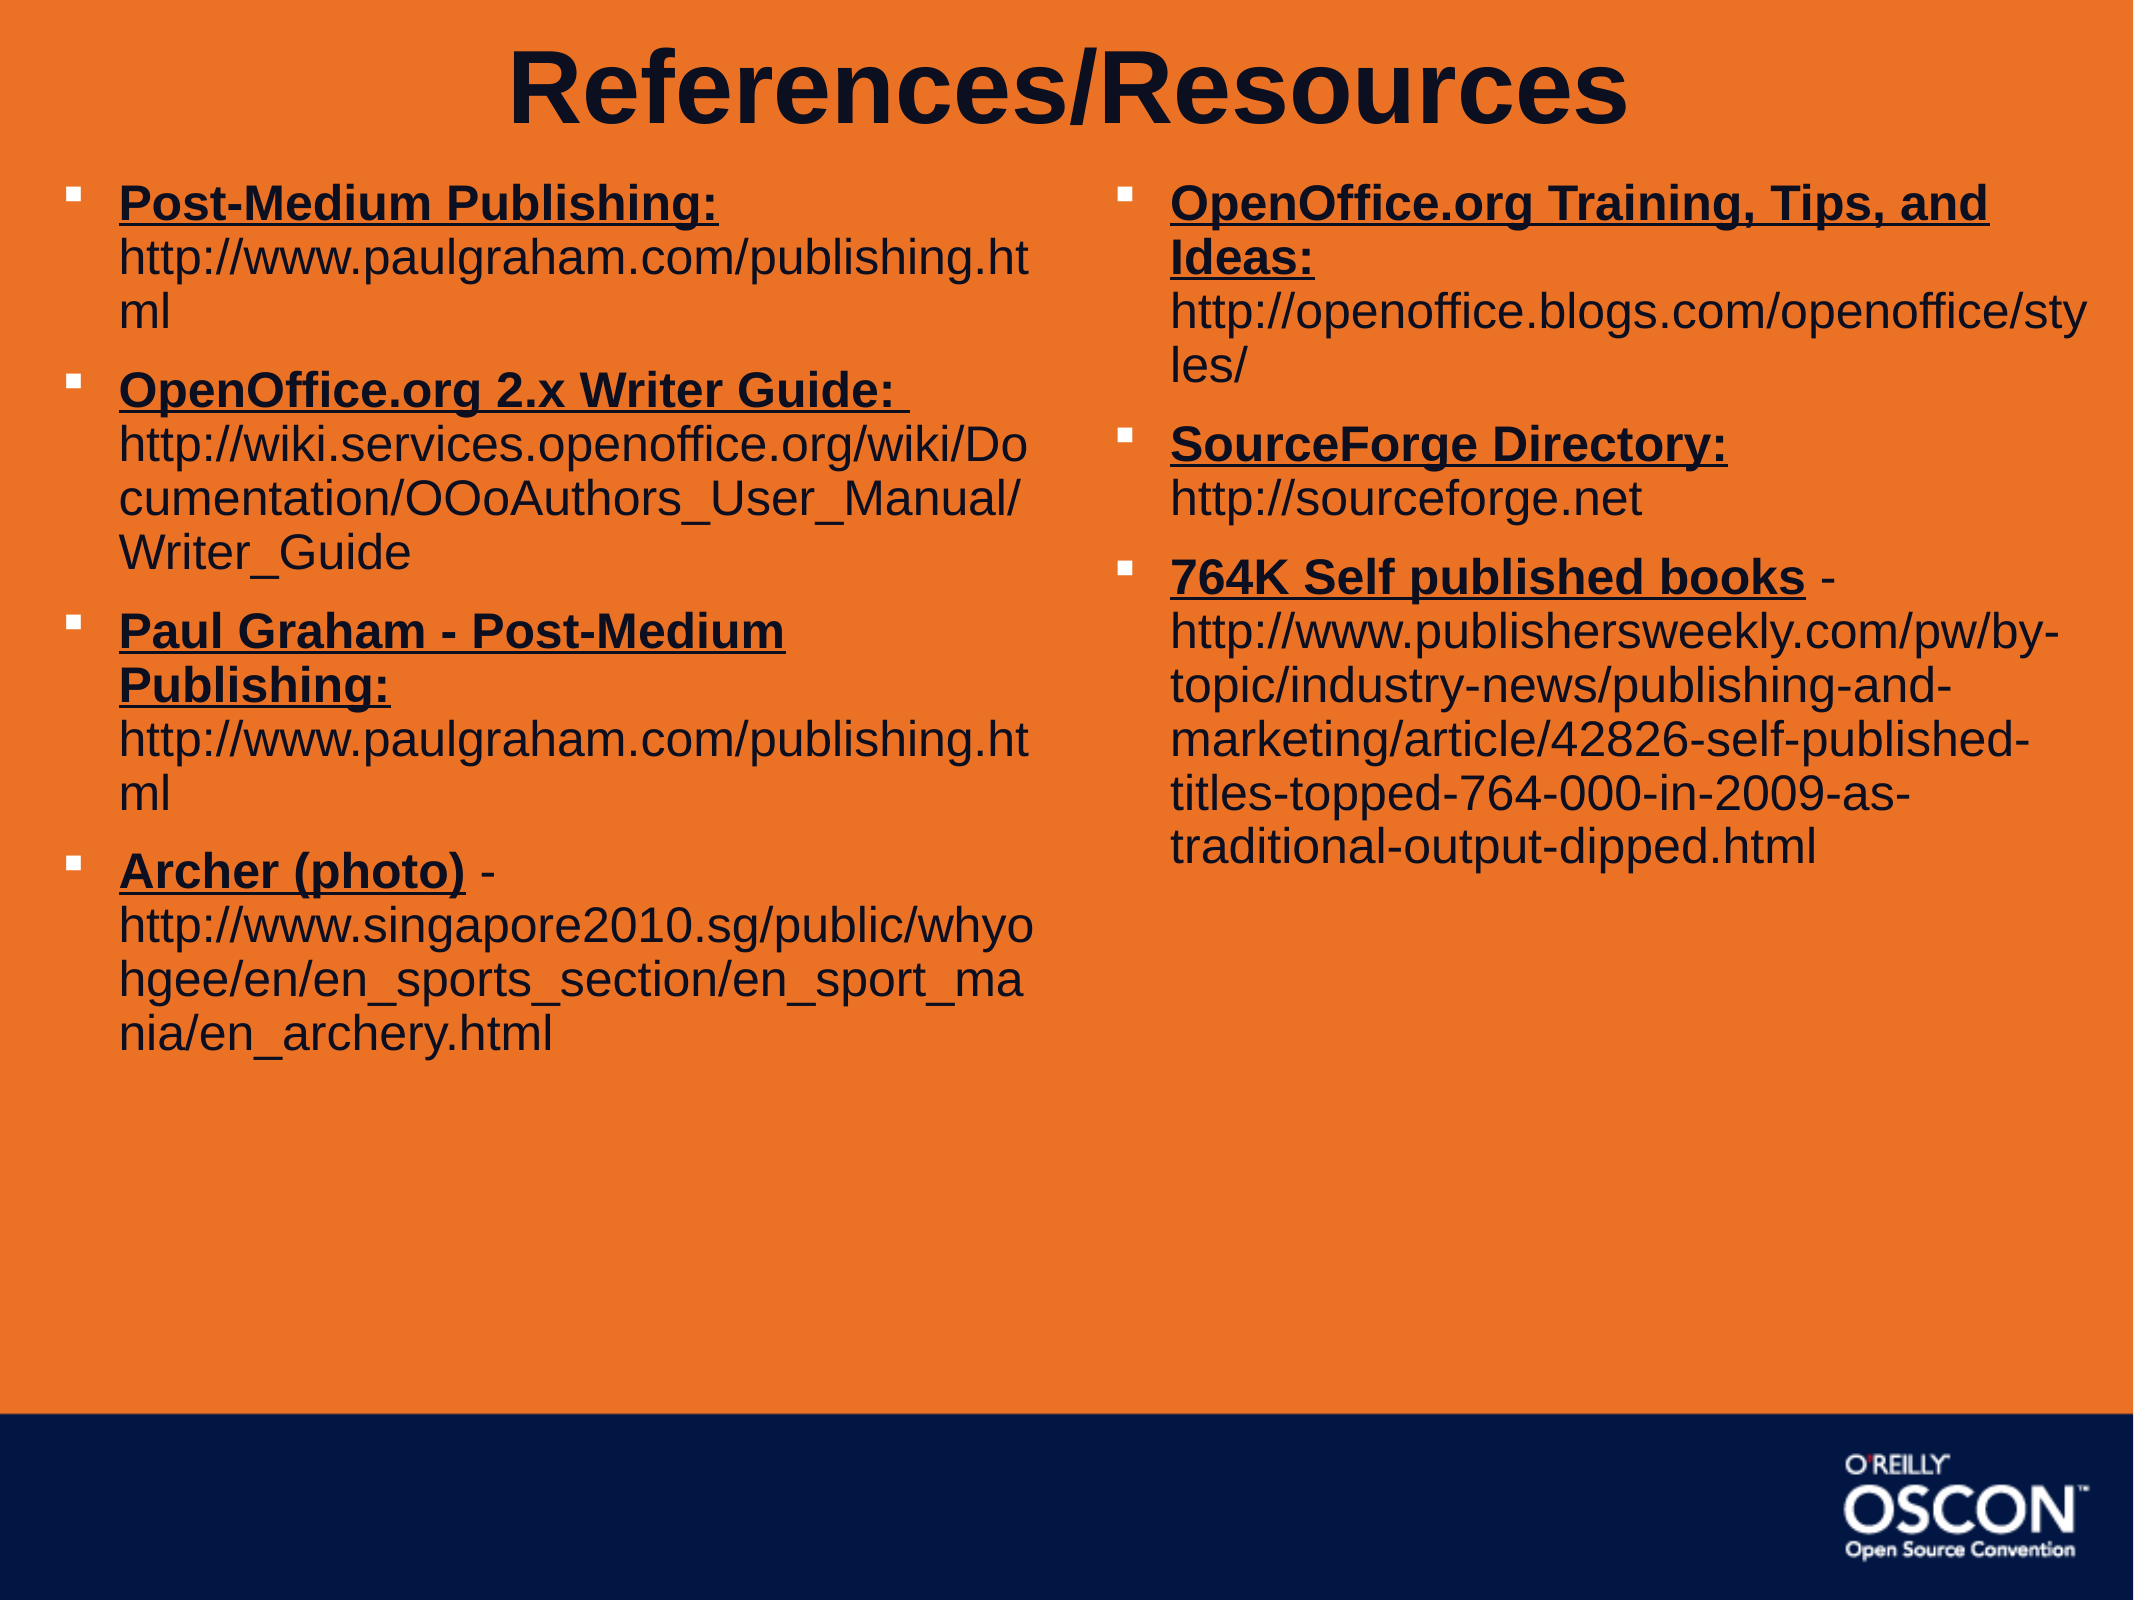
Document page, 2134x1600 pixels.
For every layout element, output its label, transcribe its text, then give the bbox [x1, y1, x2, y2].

picture [0, 0, 2134, 1600]
title References/Resources [45, 0, 2094, 165]
list Post-Medium Publishing: http://www.paulgraham.com/publishing.html OpenOffice.org 2.x Writer Guide: http://wiki.services.openoffice.org/wiki/Documentation/OOoAuthors_User_Manual/Writer_Guide Paul Graham - Post-Medium Publishing: http://www.paulgraham.com/publishing.html Archer (photo) - http://www.singapore2010.sg/public/whyohgee/en/en_sports_section/en_sport_mania/en_archery.html [47, 168, 1050, 1430]
list OpenOffice.org Training, Tips, and Ideas: http://openoffice.blogs.com/openoffice/styles/ SourceForge Directory: http://sourceforge.net 764K Self published books - http://www.publishersweekly.com/pw/by-topic/industry-news/publishing-and-marketing/article/42826-self-published-titles-topped-764-000-in-2009-as-traditional-output-dipped.html [1099, 168, 2101, 1415]
